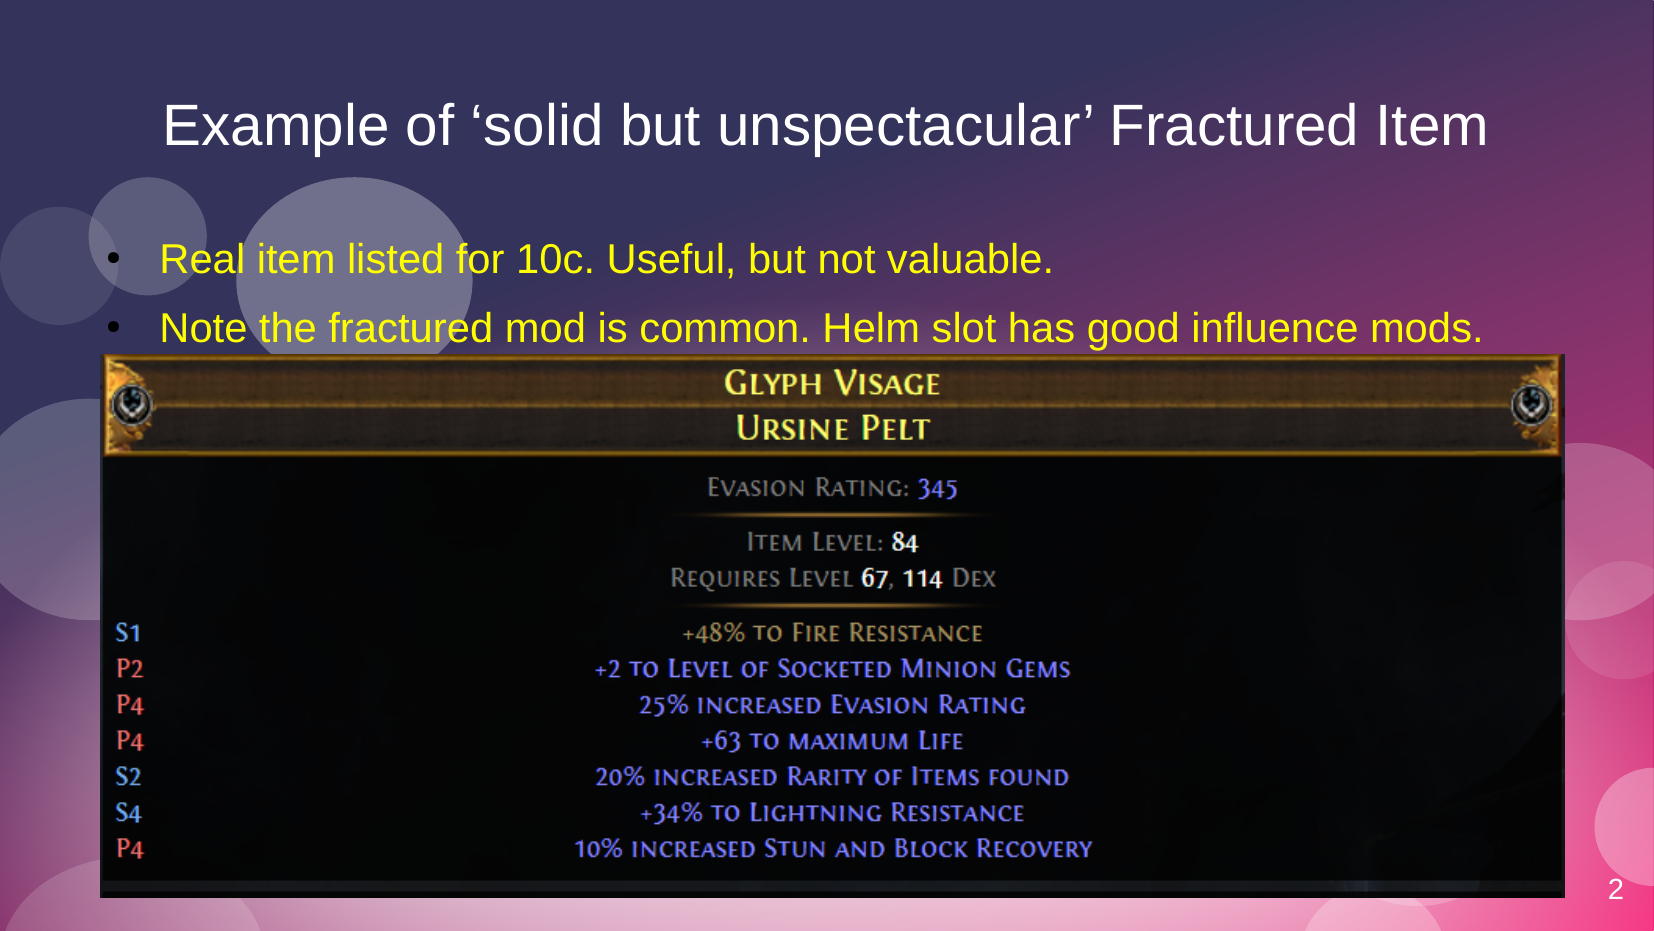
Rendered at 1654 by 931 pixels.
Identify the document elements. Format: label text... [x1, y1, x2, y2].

title Example of ‘solid but unspectacular’ Fractured Item [88, 44, 1565, 207]
picture [100, 354, 1565, 899]
list Real item listed for 10c. Useful, but not valuable. Note the fractured mod is common. Helm slot has good influence mods. [88, 236, 1565, 827]
